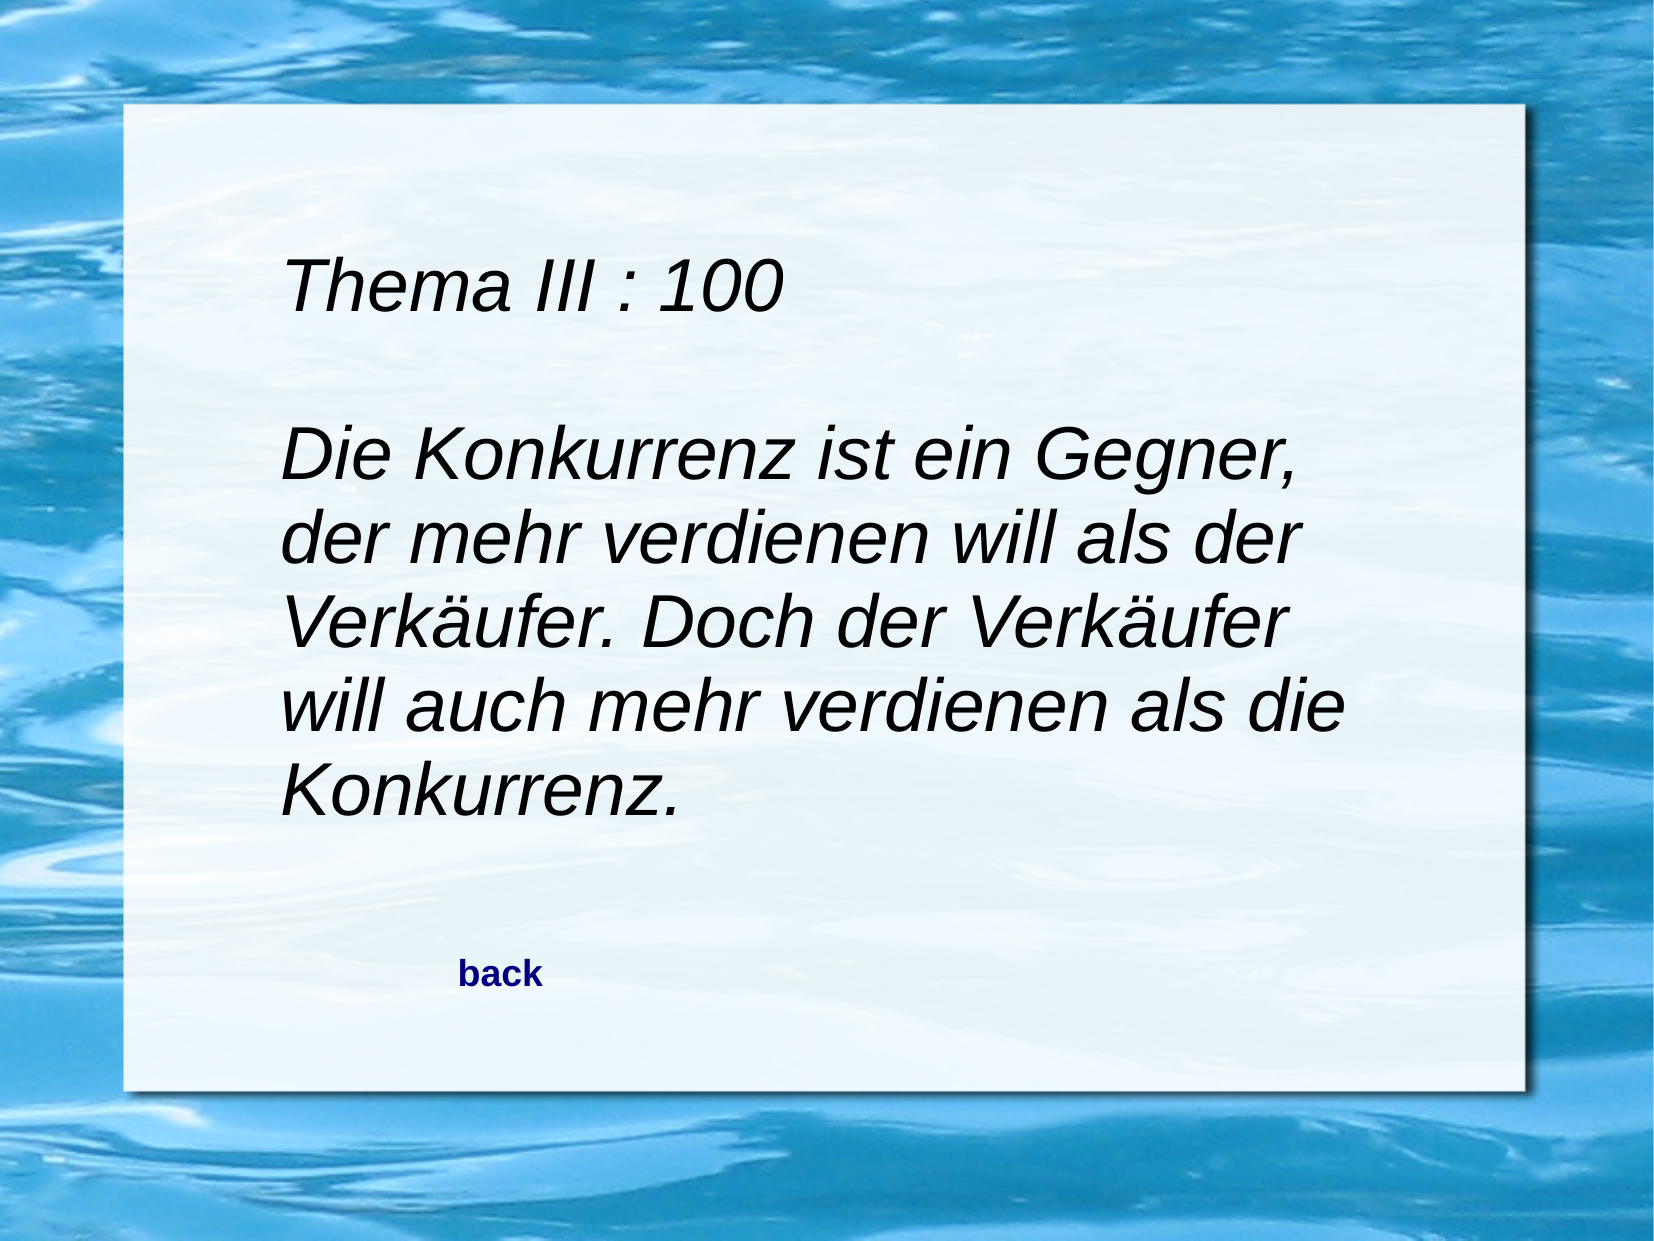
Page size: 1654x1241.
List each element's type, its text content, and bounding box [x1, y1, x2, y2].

text_box back [442, 944, 621, 1003]
text_box Thema III : 100 Die Konkurrenz ist ein Gegner, der mehr verdienen will als der Verkäufer. Doch der Verkäufer will auch mehr verdienen als die Konkurrenz. [265, 236, 1418, 839]
picture [0, 0, 1654, 1241]
